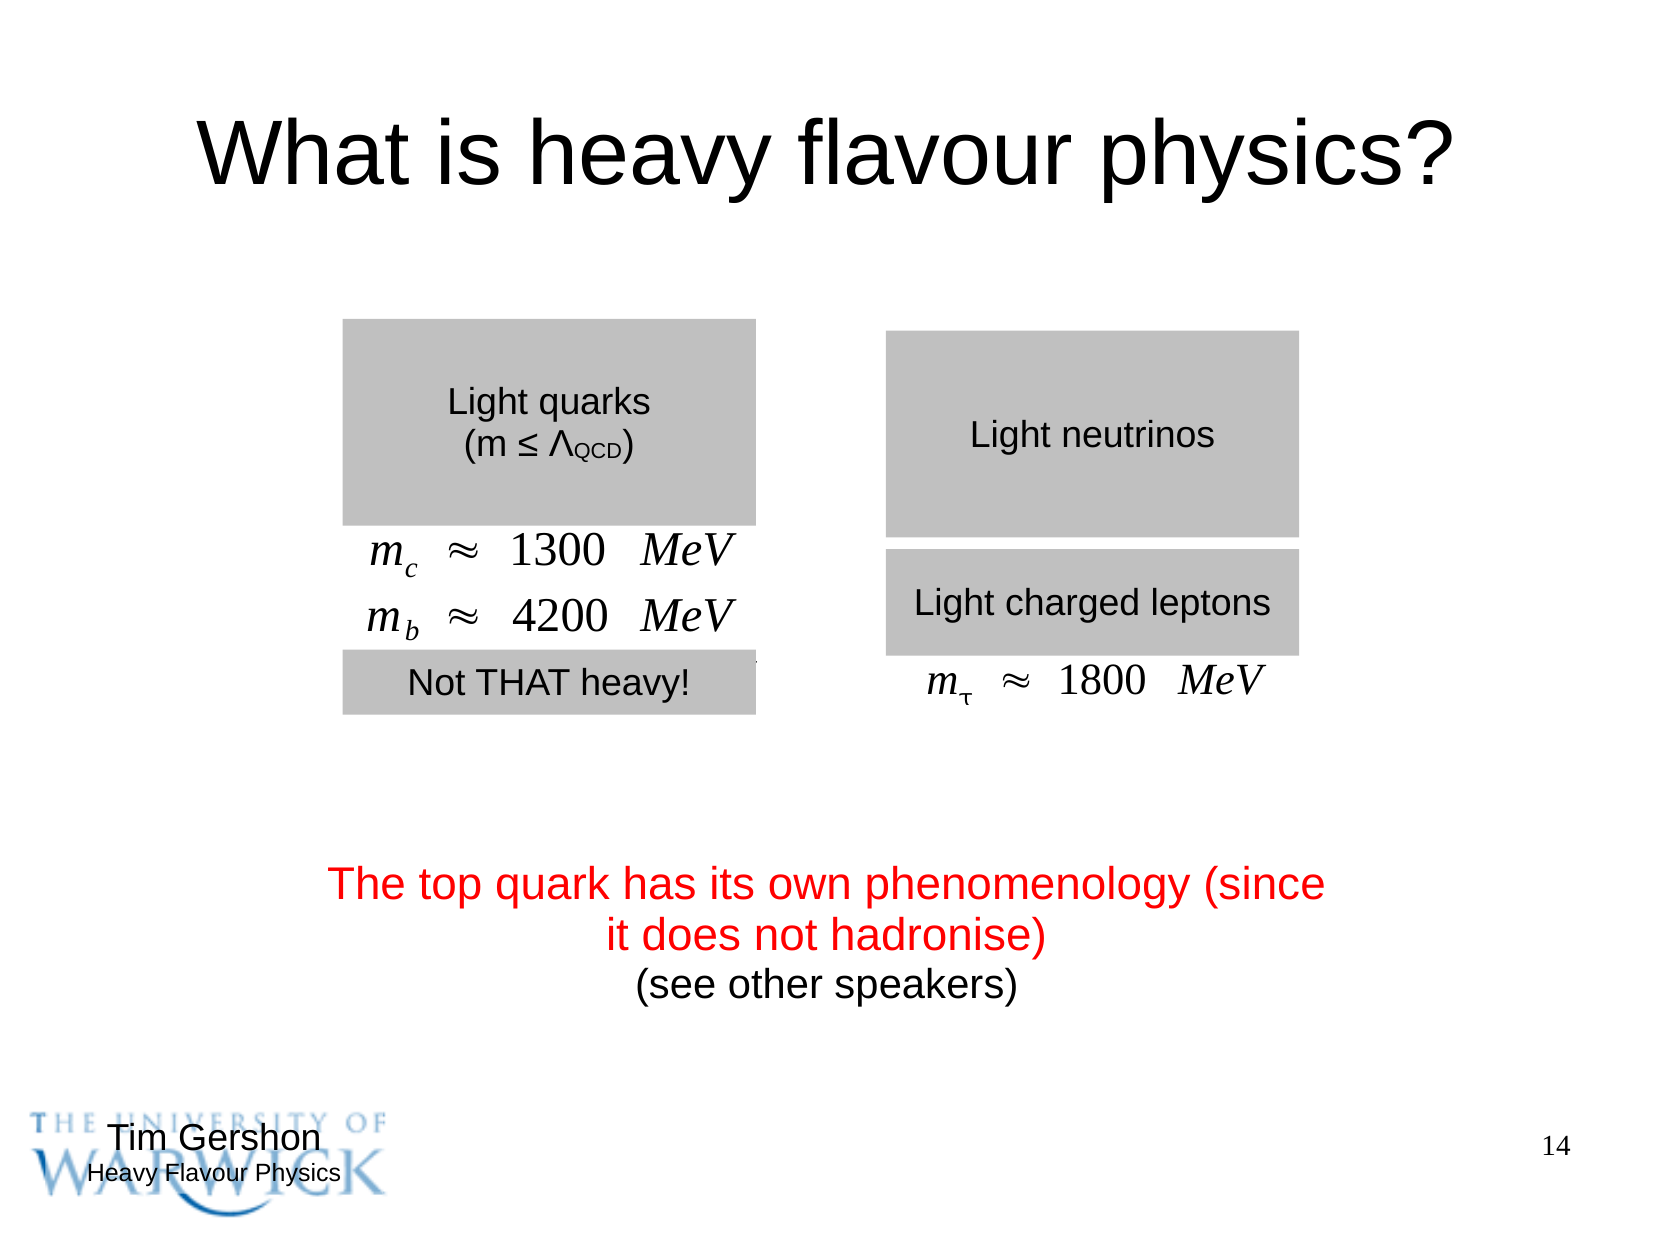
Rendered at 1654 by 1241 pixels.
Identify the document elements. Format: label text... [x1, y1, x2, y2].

chart [915, 656, 1273, 711]
text_box Tim Gershon Heavy Flavour Physics [45, 1108, 383, 1194]
text_box Not THAT heavy! [342, 649, 756, 715]
text_box Light quarks (m ≤ ΛQCD) [342, 318, 756, 526]
text_box The top quark has its own phenomenology (since it does not hadronise) (see other speakers) [310, 850, 1344, 1015]
picture [19, 1106, 406, 1232]
chart [333, 333, 1273, 711]
text_box Light neutrinos [885, 330, 1300, 538]
title What is heavy flavour physics? [82, 49, 1571, 257]
text_box Light charged leptons [885, 549, 1300, 656]
